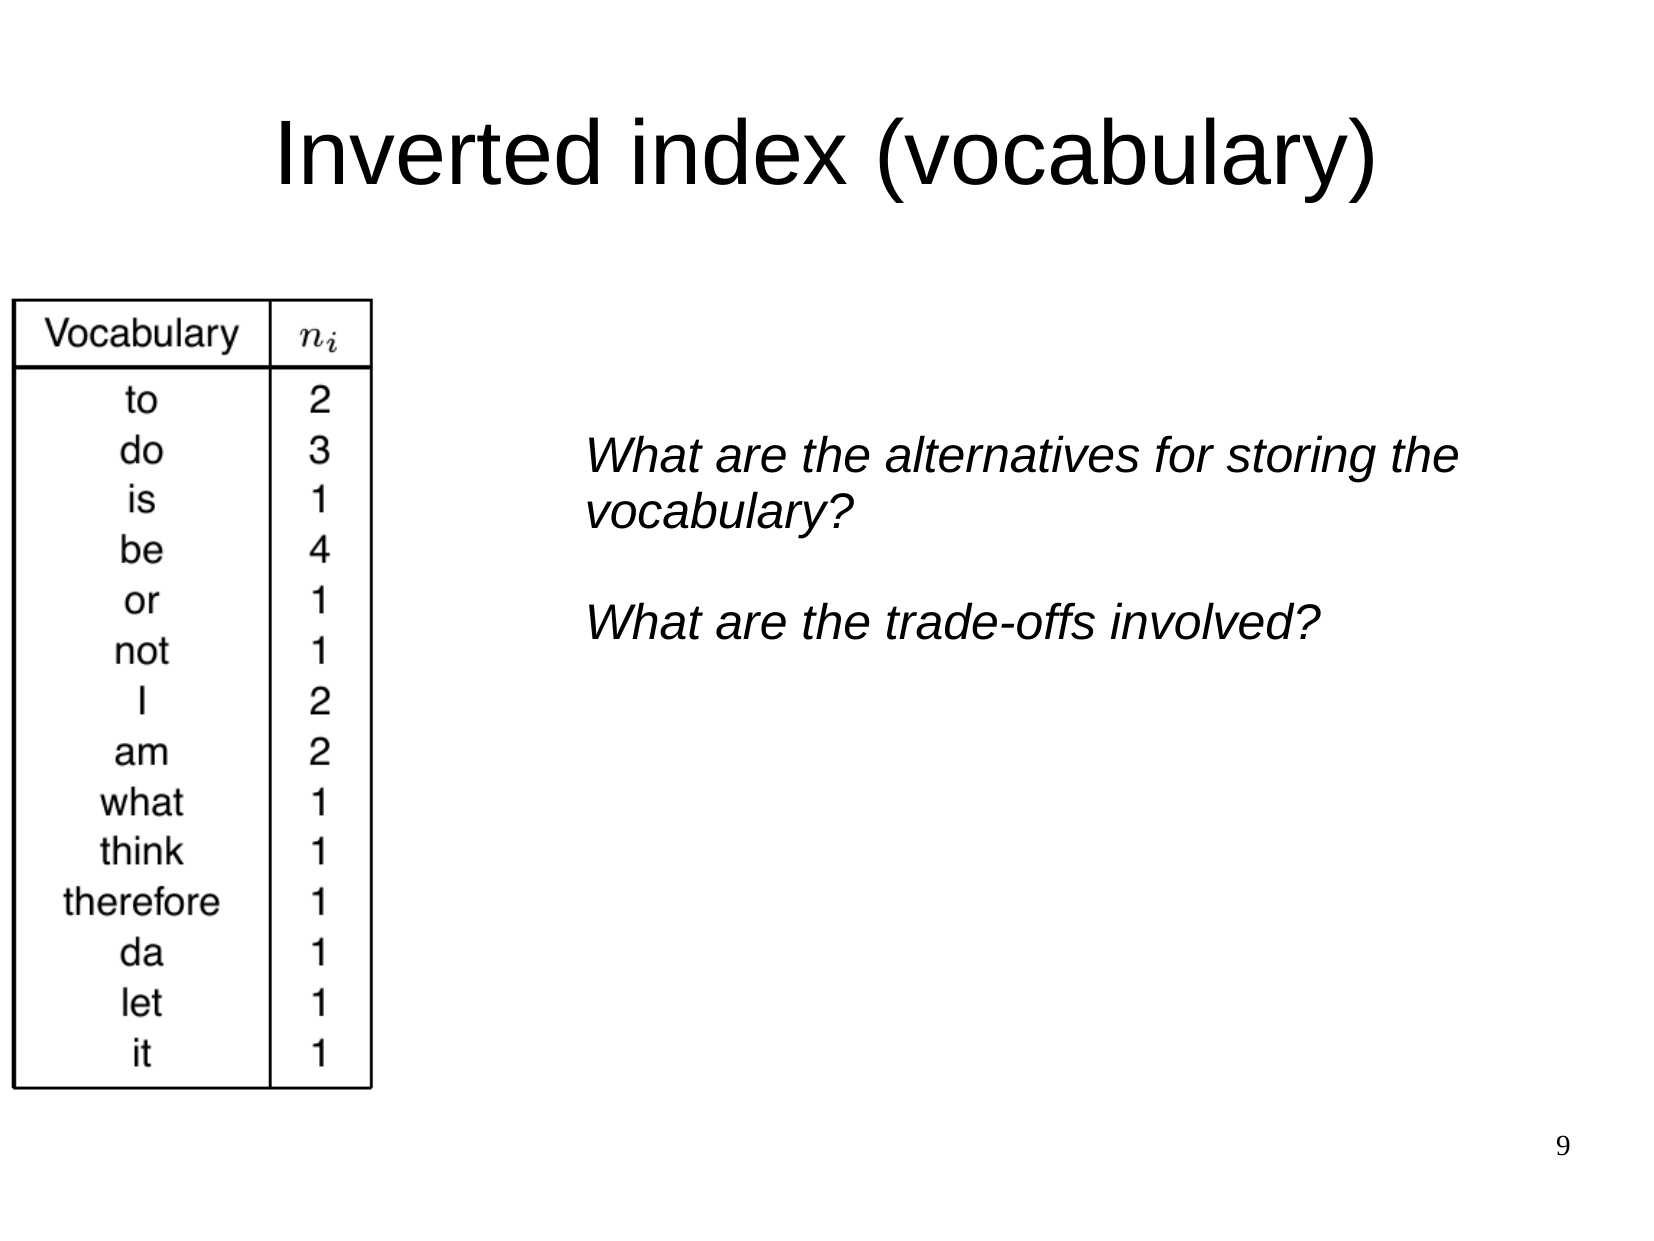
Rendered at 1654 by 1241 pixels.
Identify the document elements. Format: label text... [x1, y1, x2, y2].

picture [0, 260, 391, 1186]
title Inverted index (vocabulary) [82, 49, 1571, 257]
text_box What are the alternatives for storing the vocabulary? What are the trade-offs involved? [570, 420, 1546, 660]
